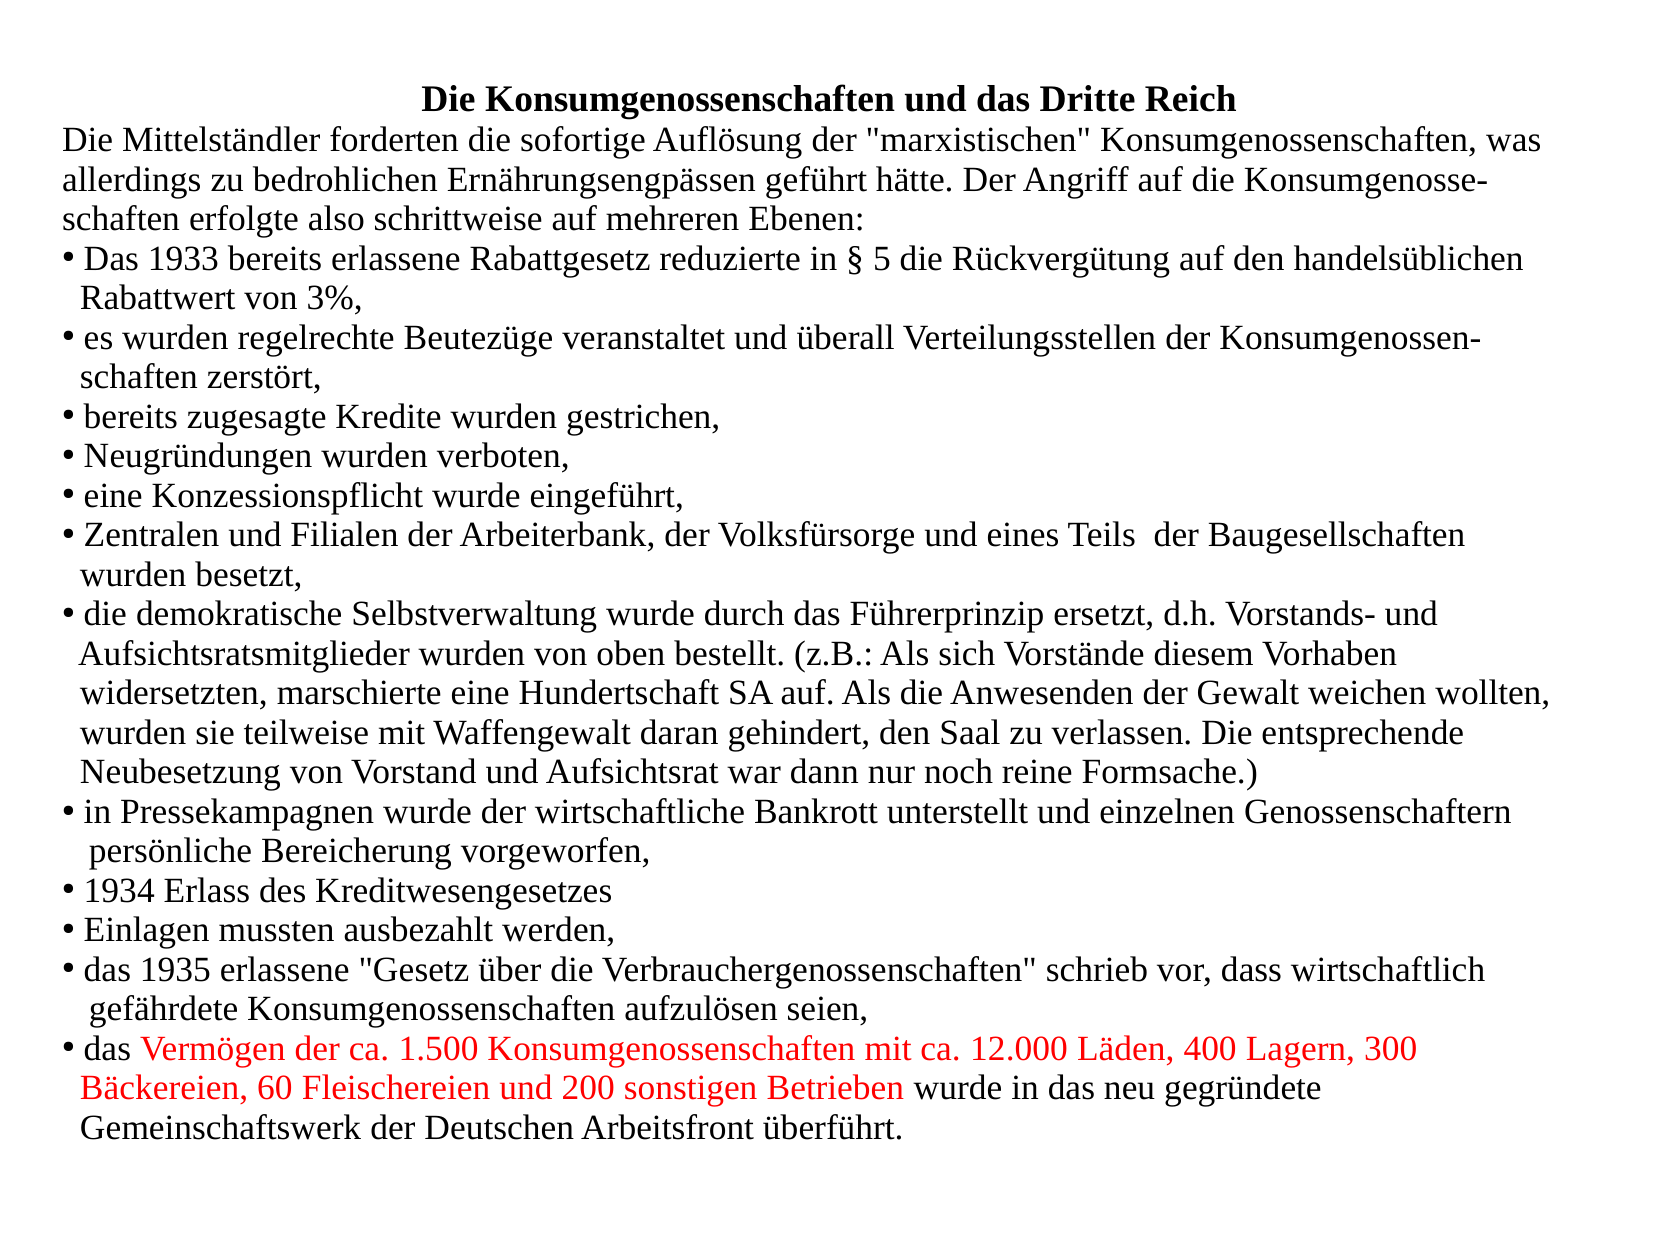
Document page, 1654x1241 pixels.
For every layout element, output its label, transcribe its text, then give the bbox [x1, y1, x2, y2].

text_box Die Konsumgenossenschaften und das Dritte Reich Die Mittelständler forderten die sofortige Auflösung der "marxistischen" Konsumgenossenschaften, was allerdings zu bedrohlichen Ernährungsengpässen geführt hätte. Der Angriff auf die Konsumgenosse- schaften erfolgte also schrittweise auf mehreren Ebenen: Das 1933 bereits erlassene Rabattgesetz reduzierte in § 5 die Rückvergütung auf den handelsüblichen Rabattwert von 3%, es wurden regelrechte Beutezüge veranstaltet und überall Verteilungsstellen der Konsumgenossen- schaften zerstört, bereits zugesagte Kredite wurden gestrichen, Neugründungen wurden verboten, eine Konzessionspflicht wurde eingeführt, Zentralen und Filialen der Arbeiterbank, der Volksfürsorge und eines Teils der Baugesellschaften wurden besetzt, die demokratische Selbstverwaltung wurde durch das Führerprinzip ersetzt, d.h. Vorstands- und Aufsichtsratsmitglieder wurden von oben bestellt. (z.B.: Als sich Vorstände diesem Vorhaben widersetzten, marschierte eine Hundertschaft SA auf. Als die Anwesenden der Gewalt weichen wollten, wurden sie teilweise mit Waffengewalt daran gehindert, den Saal zu verlassen. Die entsprechende Neubesetzung von Vorstand und Aufsichtsrat war dann nur noch reine Formsache.) in Pressekampagnen wurde der wirtschaftliche Bankrott unterstellt und einzelnen Genossenschaftern persönliche Bereicherung vorgeworfen, 1934 Erlass des Kreditwesengesetzes Einlagen mussten ausbezahlt werden, das 1935 erlassene "Gesetz über die Verbrauchergenossenschaften" schrieb vor, dass wirtschaftlich gefährdete Konsumgenossenschaften aufzulösen seien, das Vermögen der ca. 1.500 Konsumgenossenschaften mit ca. 12.000 Läden, 400 Lagern, 300 Bäckereien, 60 Fleischereien und 200 sonstigen Betrieben wurde in das neu gegründete Gemeinschaftswerk der Deutschen Arbeitsfront überführt. [47, 70, 1613, 1164]
